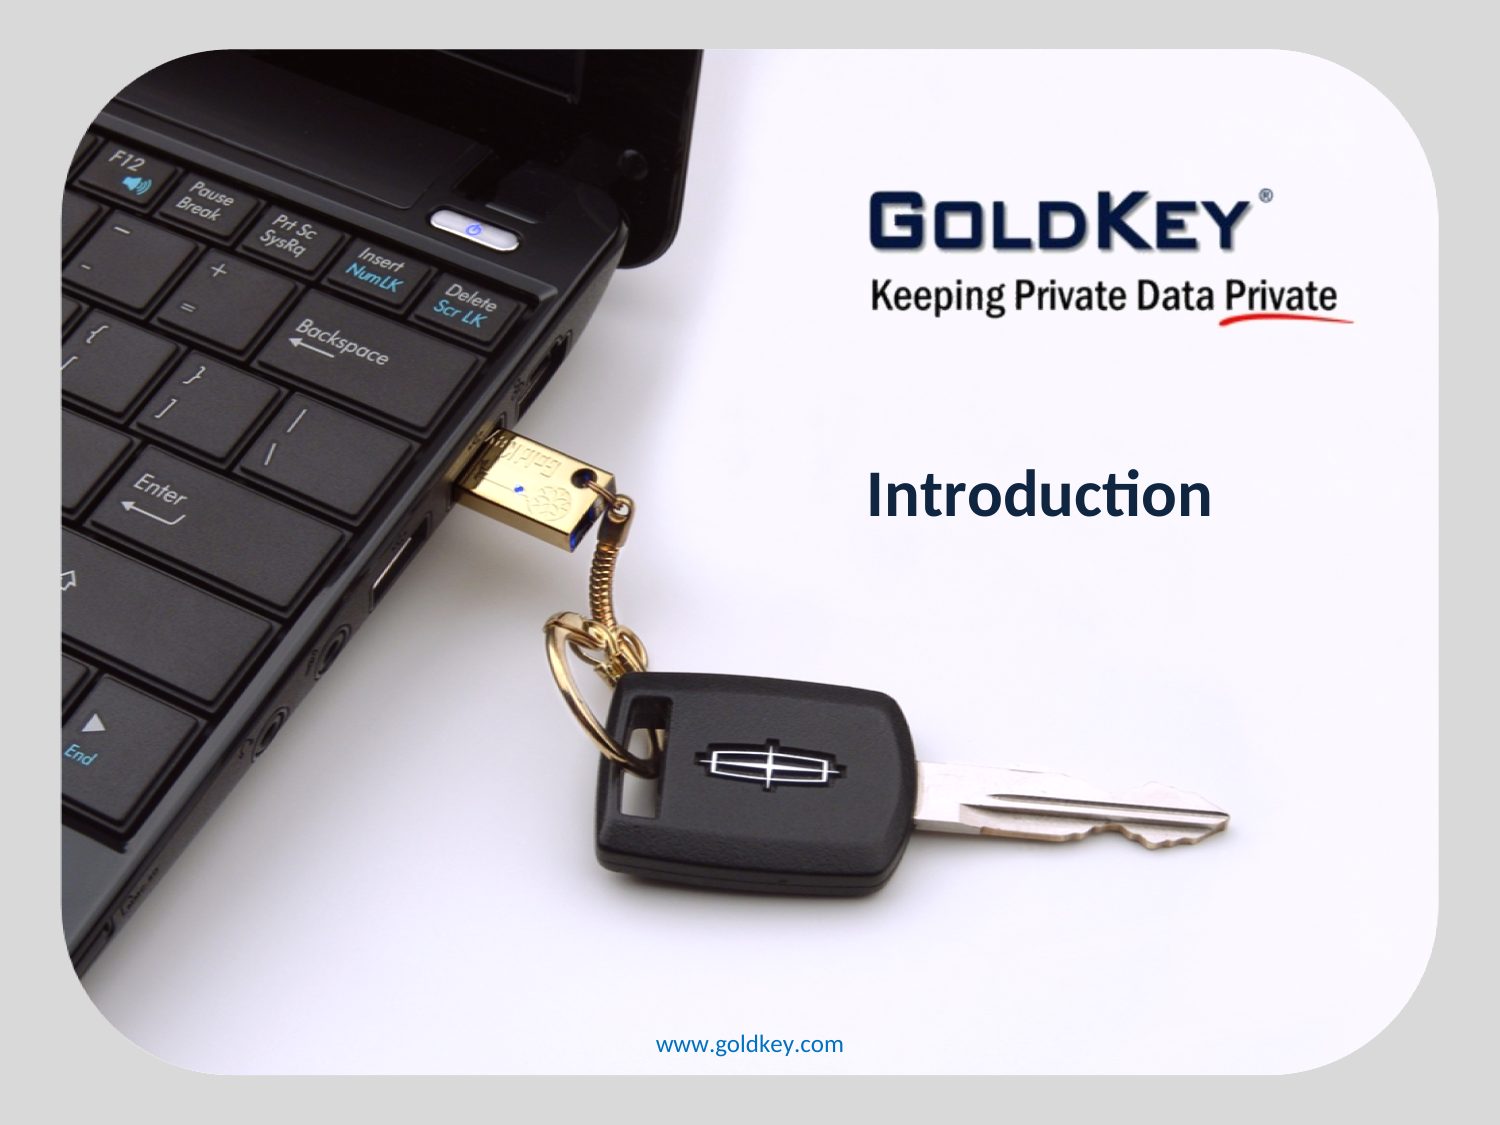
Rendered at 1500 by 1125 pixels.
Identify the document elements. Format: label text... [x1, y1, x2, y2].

text_box www.goldkey.com [512, 1012, 988, 1073]
text_box Introduction [852, 441, 1440, 538]
picture [57, 45, 1442, 1079]
